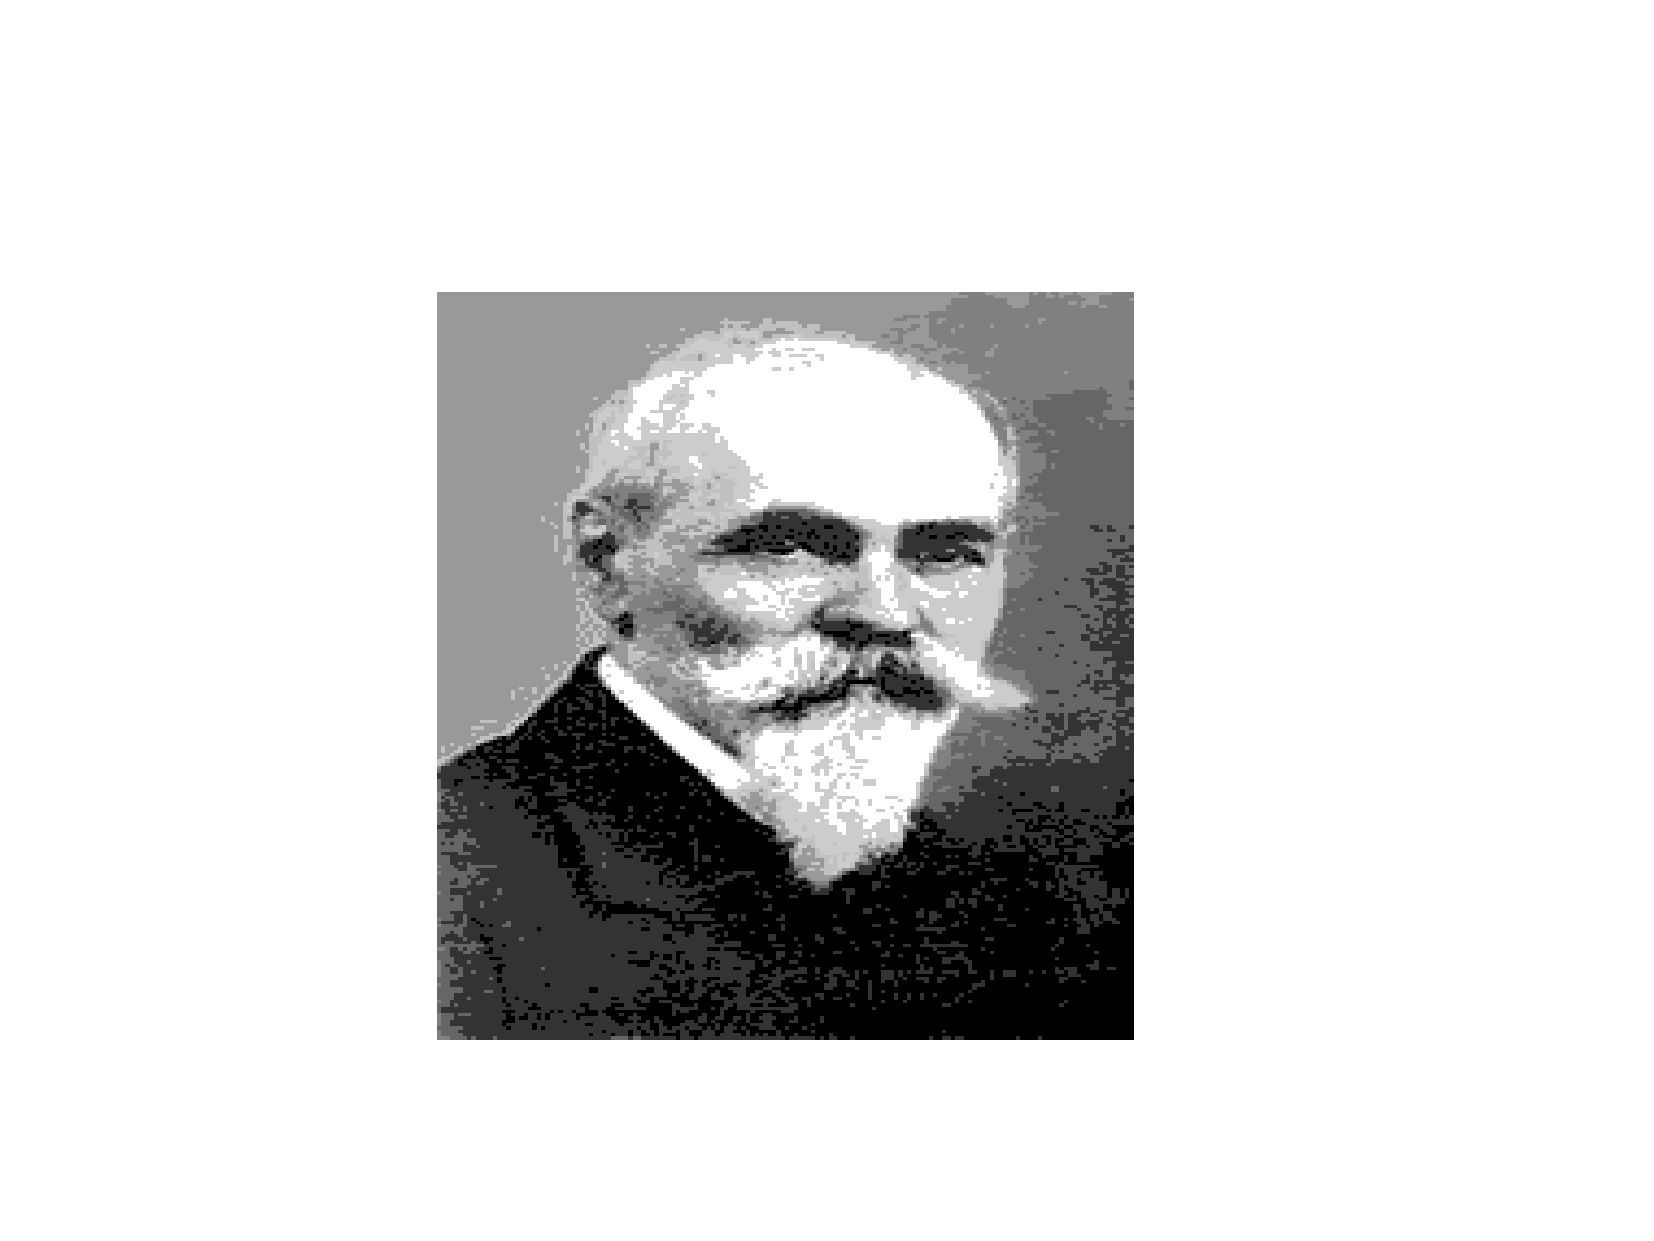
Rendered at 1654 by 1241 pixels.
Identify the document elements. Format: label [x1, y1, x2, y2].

picture [437, 292, 1134, 1040]
